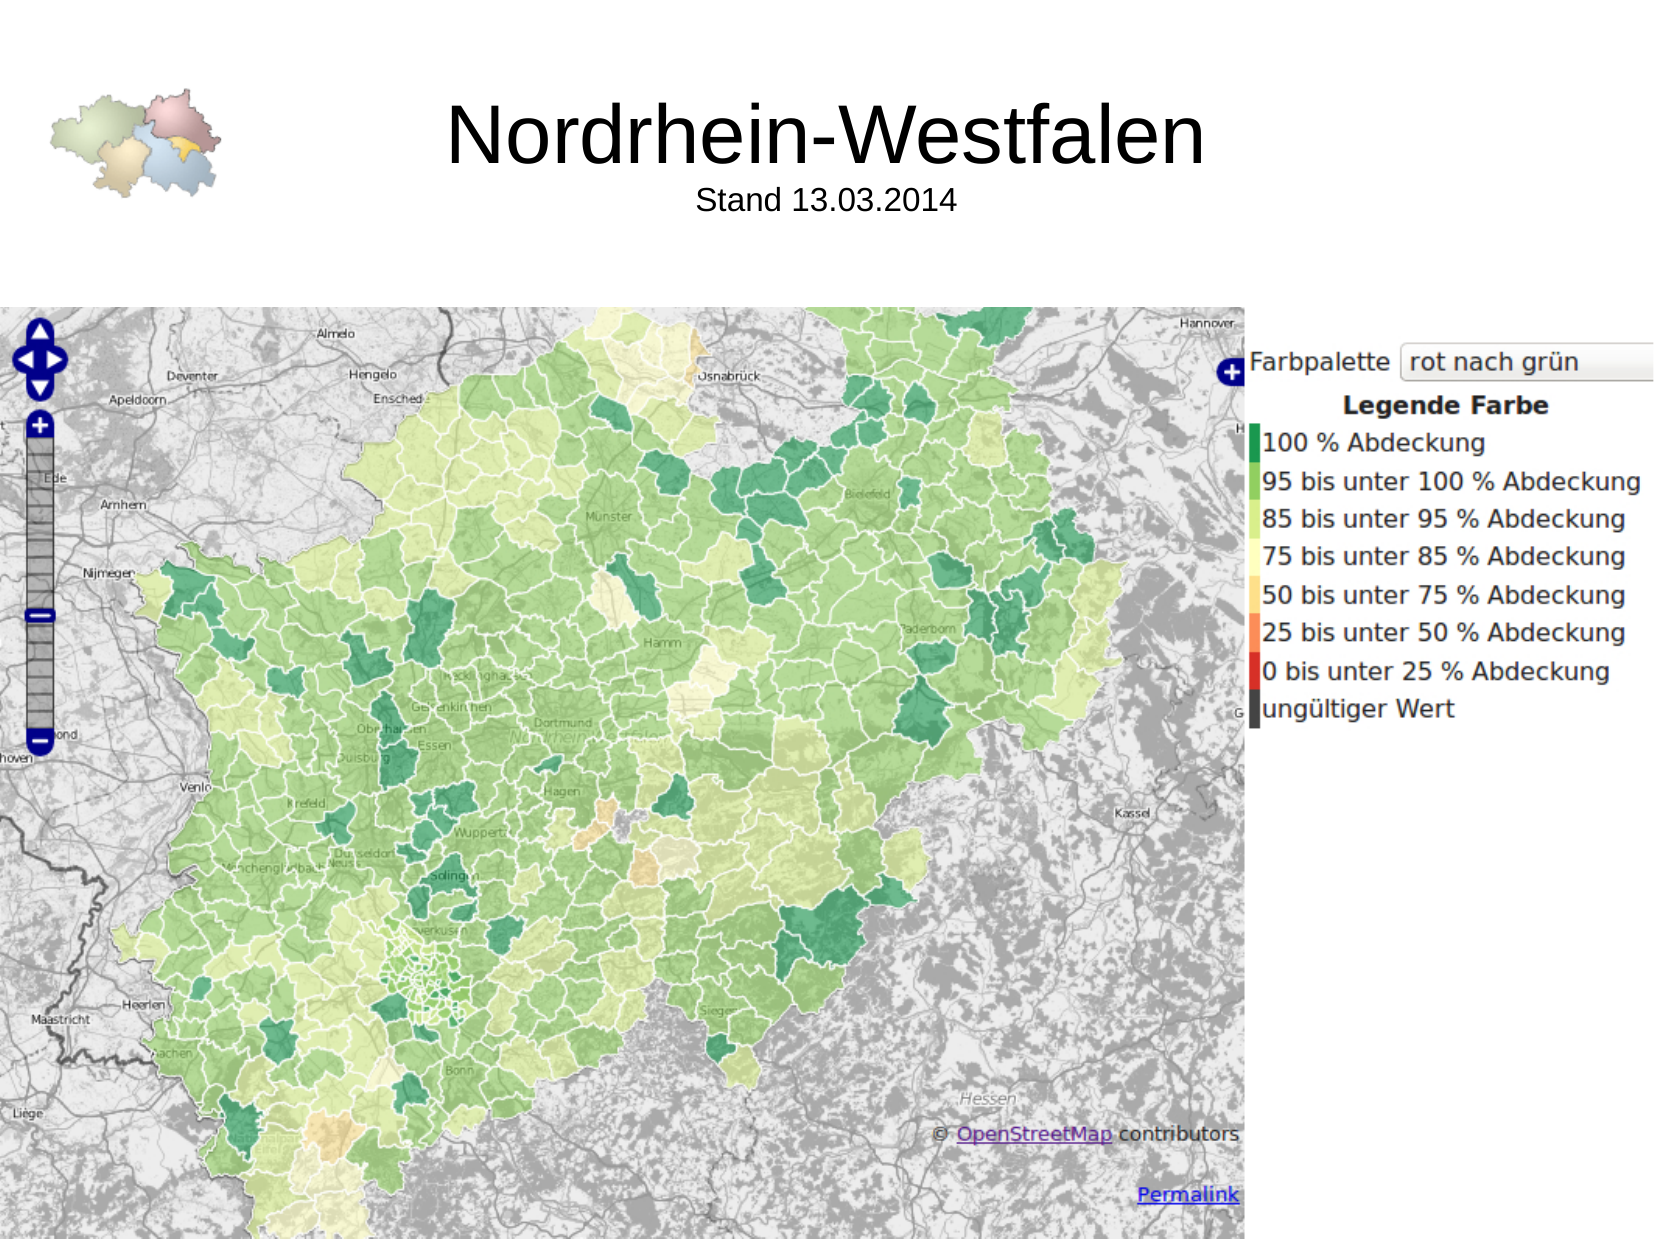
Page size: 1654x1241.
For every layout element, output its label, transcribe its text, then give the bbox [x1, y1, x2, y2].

picture [0, 307, 1654, 1239]
title Nordrhein-Westfalen Stand 13.03.2014 [82, 49, 1571, 257]
picture [11, 68, 250, 225]
